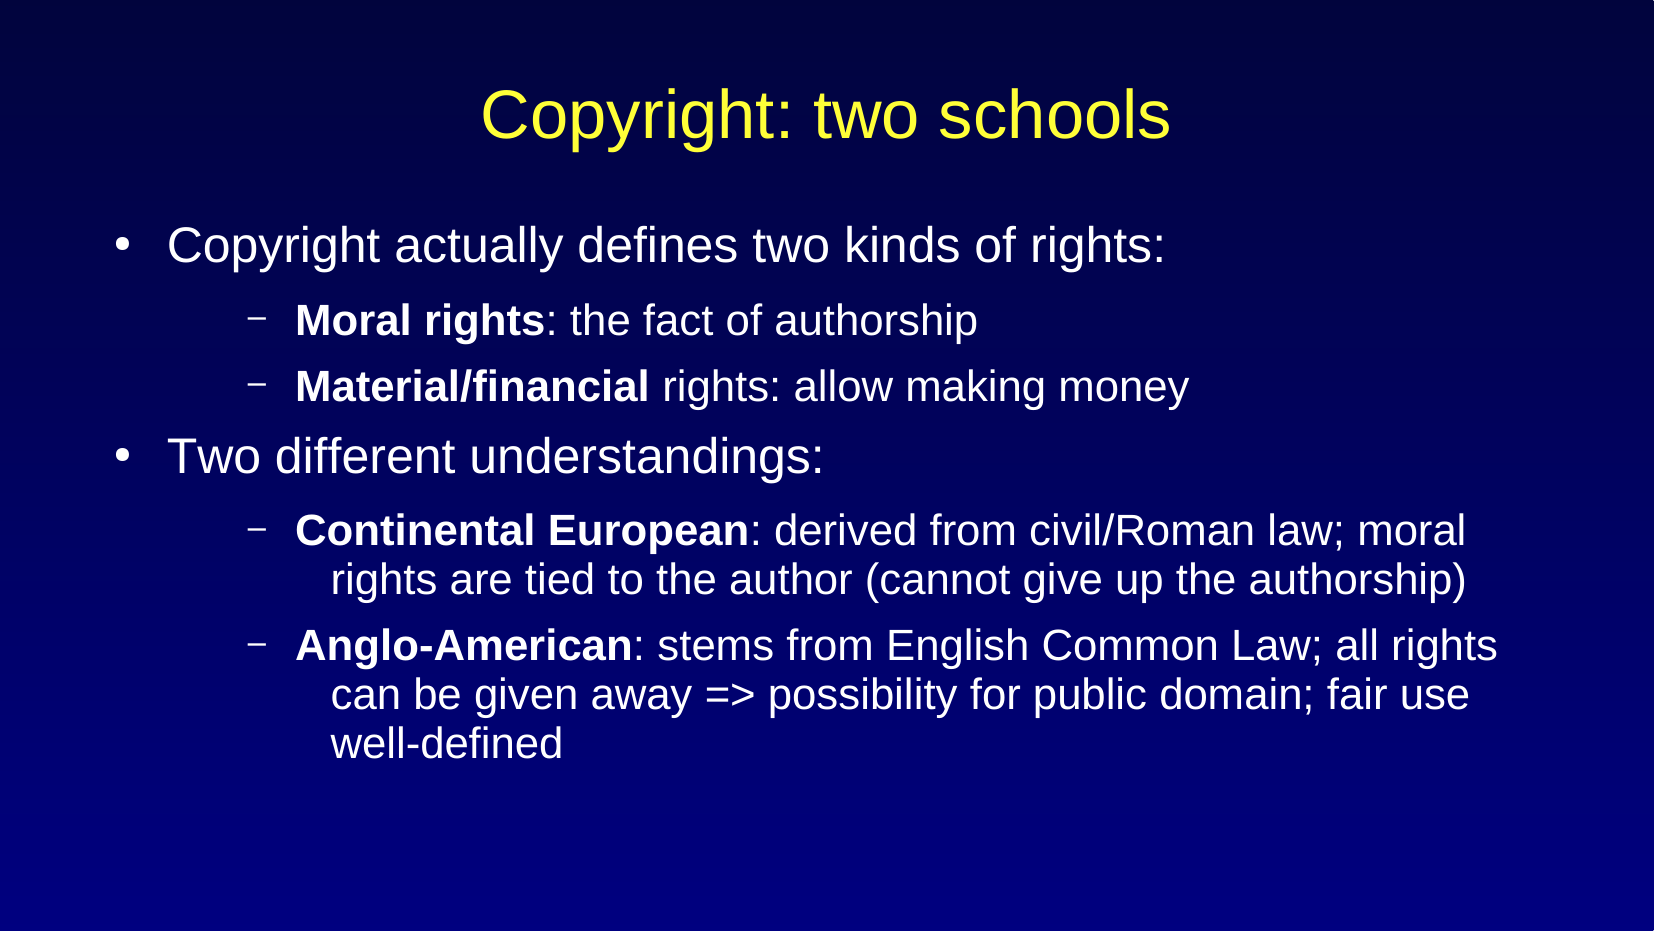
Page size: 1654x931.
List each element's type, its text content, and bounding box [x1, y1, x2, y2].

title Copyright: two schools [82, 37, 1571, 193]
list Copyright actually defines two kinds of rights: Moral rights: the fact of authorship Material/financial rights: allow making money Two different understandings: Continental European: derived from civil/Roman law; moral rights are tied to the author (cannot give up the authorship) Anglo-American: stems from English Common Law; all rights can be given away => possibility for public domain; fair use well-defined [82, 217, 1571, 768]
